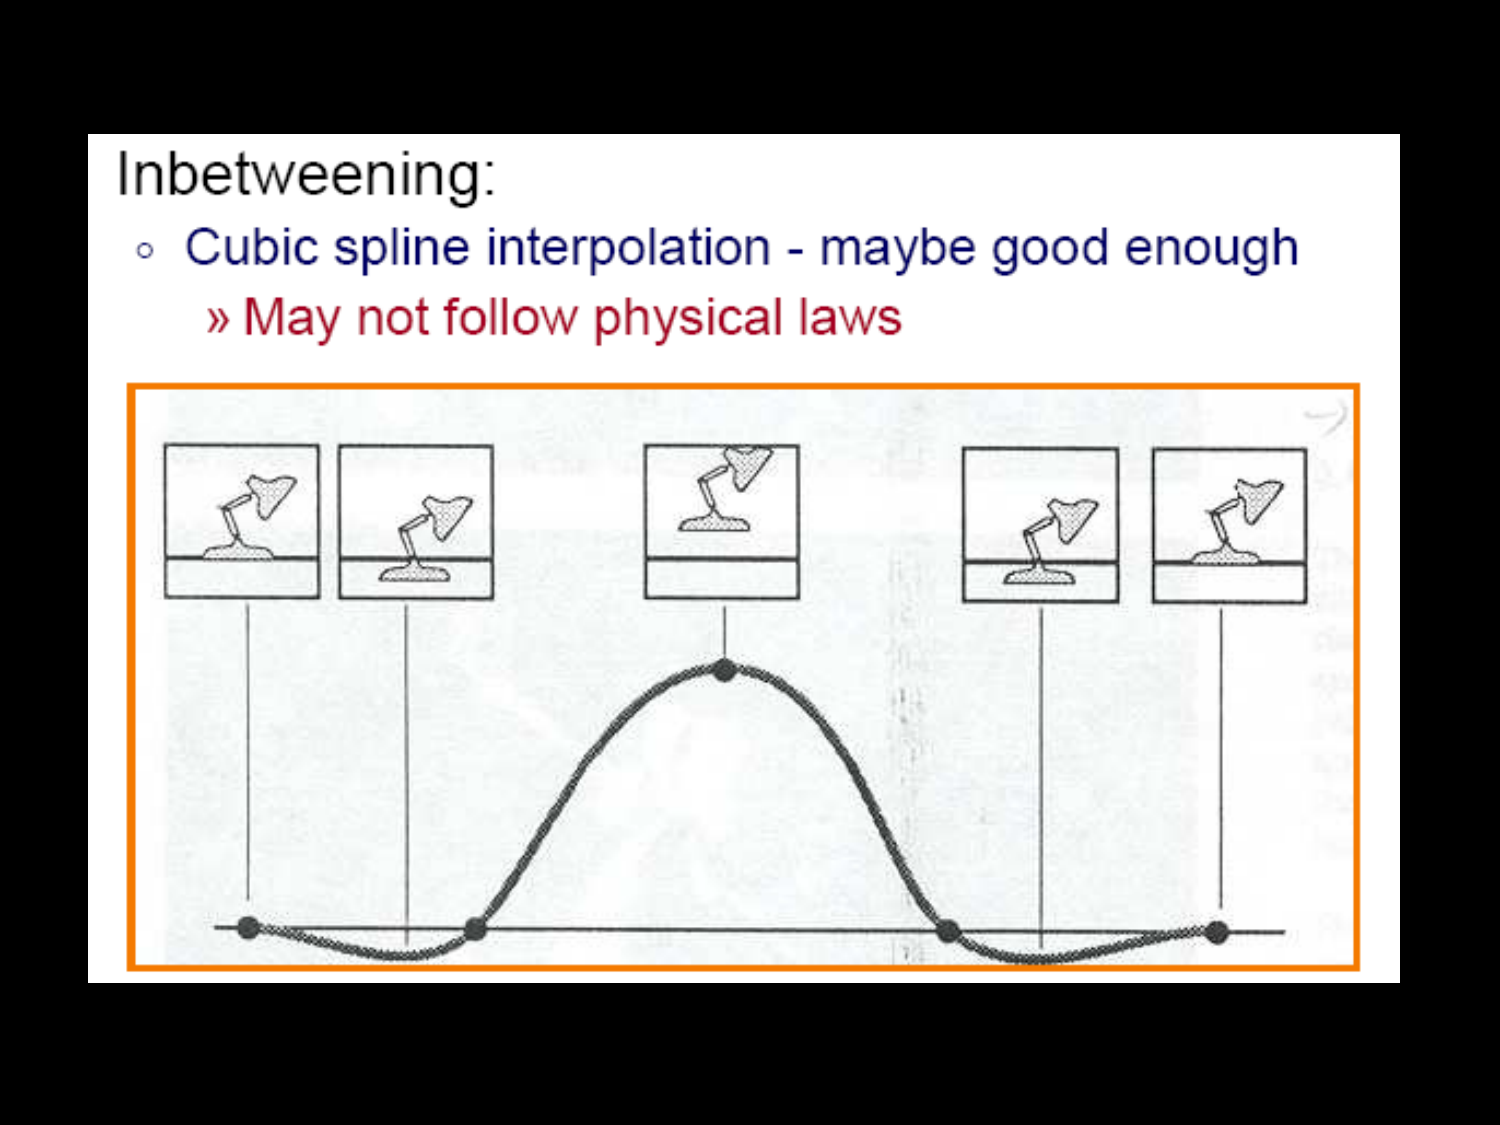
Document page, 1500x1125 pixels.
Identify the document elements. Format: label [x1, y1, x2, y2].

picture [88, 134, 1400, 983]
